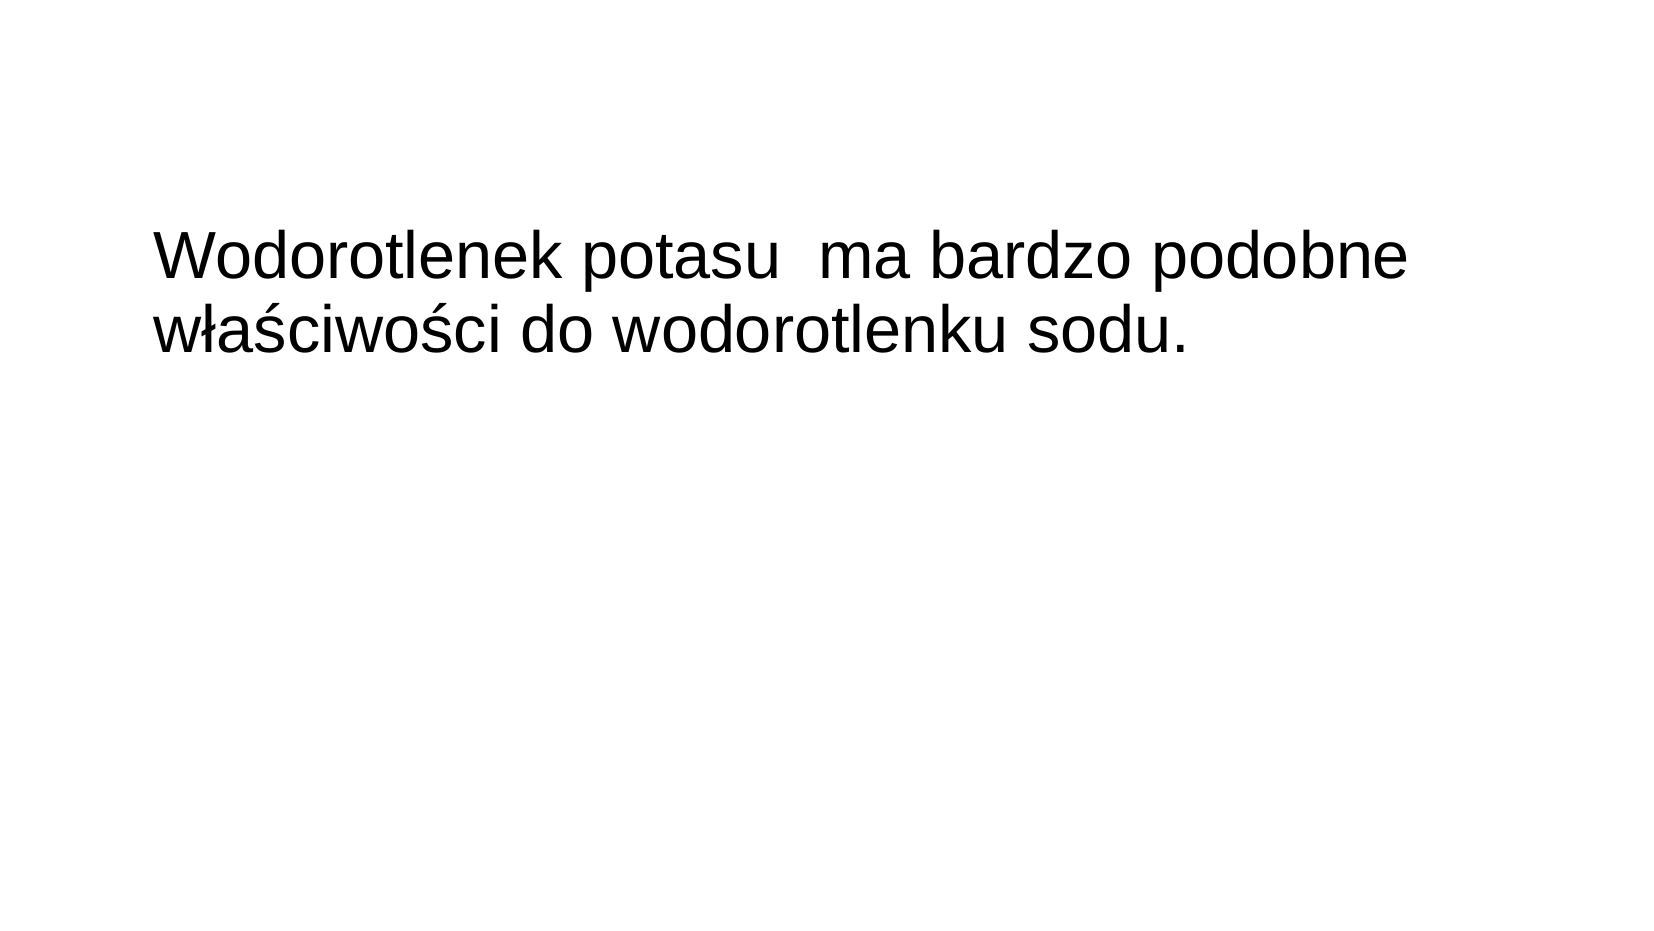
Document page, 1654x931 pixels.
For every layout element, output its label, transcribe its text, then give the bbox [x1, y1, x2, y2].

list Wodorotlenek potasu ma bardzo podobne właściwości do wodorotlenku sodu. [82, 217, 1571, 758]
